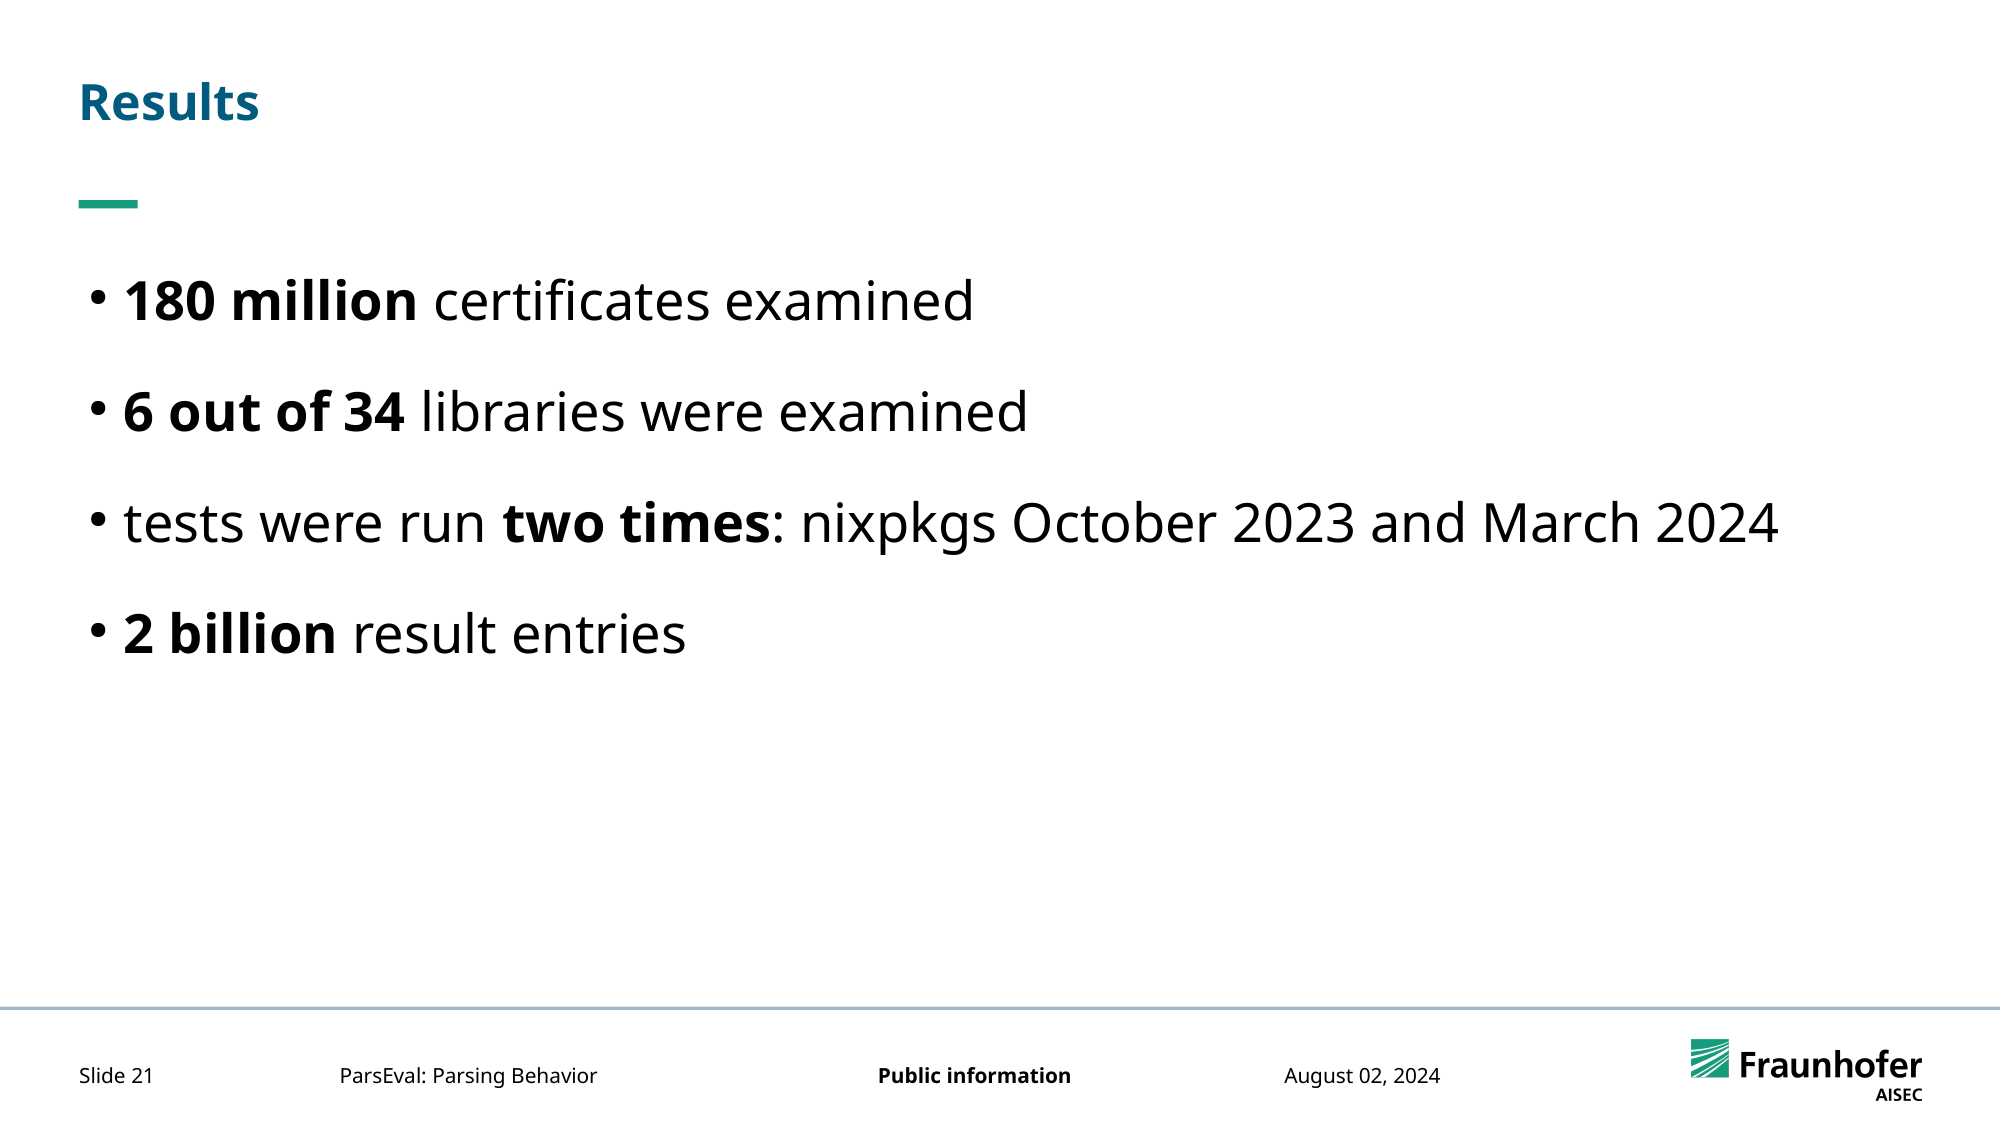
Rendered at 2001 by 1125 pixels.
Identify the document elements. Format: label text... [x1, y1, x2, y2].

picture [1691, 1039, 1922, 1101]
list 180 million certificates examined 6 out of 34 libraries were examined tests were run two times: nixpkgs October 2023 and March 2024 2 billion result entries [88, 259, 1890, 880]
title Results [78, 64, 1922, 128]
